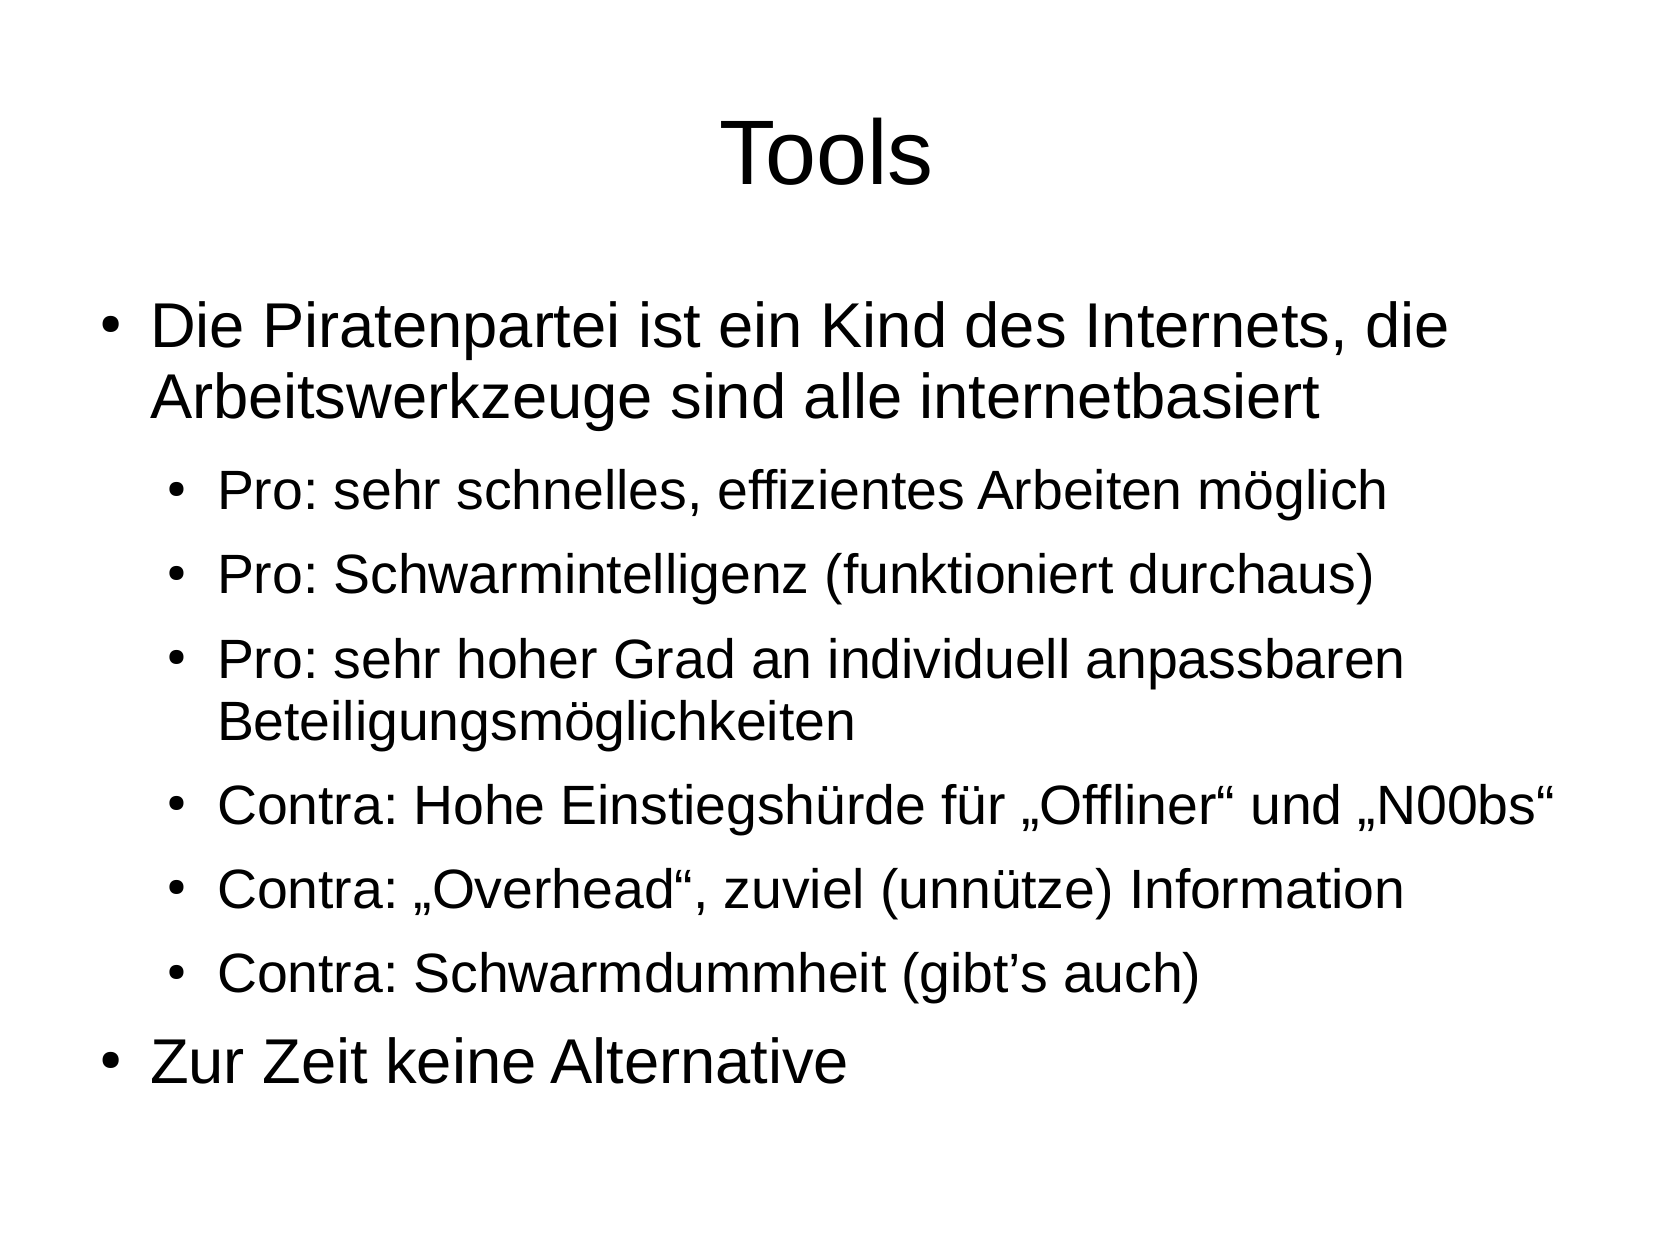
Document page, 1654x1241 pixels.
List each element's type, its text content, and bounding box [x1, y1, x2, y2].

list Die Piratenpartei ist ein Kind des Internets, die Arbeitswerkzeuge sind alle internetbasiert Pro: sehr schnelles, effizientes Arbeiten möglich Pro: Schwarmintelligenz (funktioniert durchaus) Pro: sehr hoher Grad an individuell anpassbaren Beteiligungsmöglichkeiten Contra: Hohe Einstiegshürde für „Offliner“ und „N00bs“ Contra: „Overhead“, zuviel (unnütze) Information Contra: Schwarmdummheit (gibt’s auch) Zur Zeit keine Alternative [82, 290, 1571, 1109]
title Tools [82, 49, 1571, 257]
